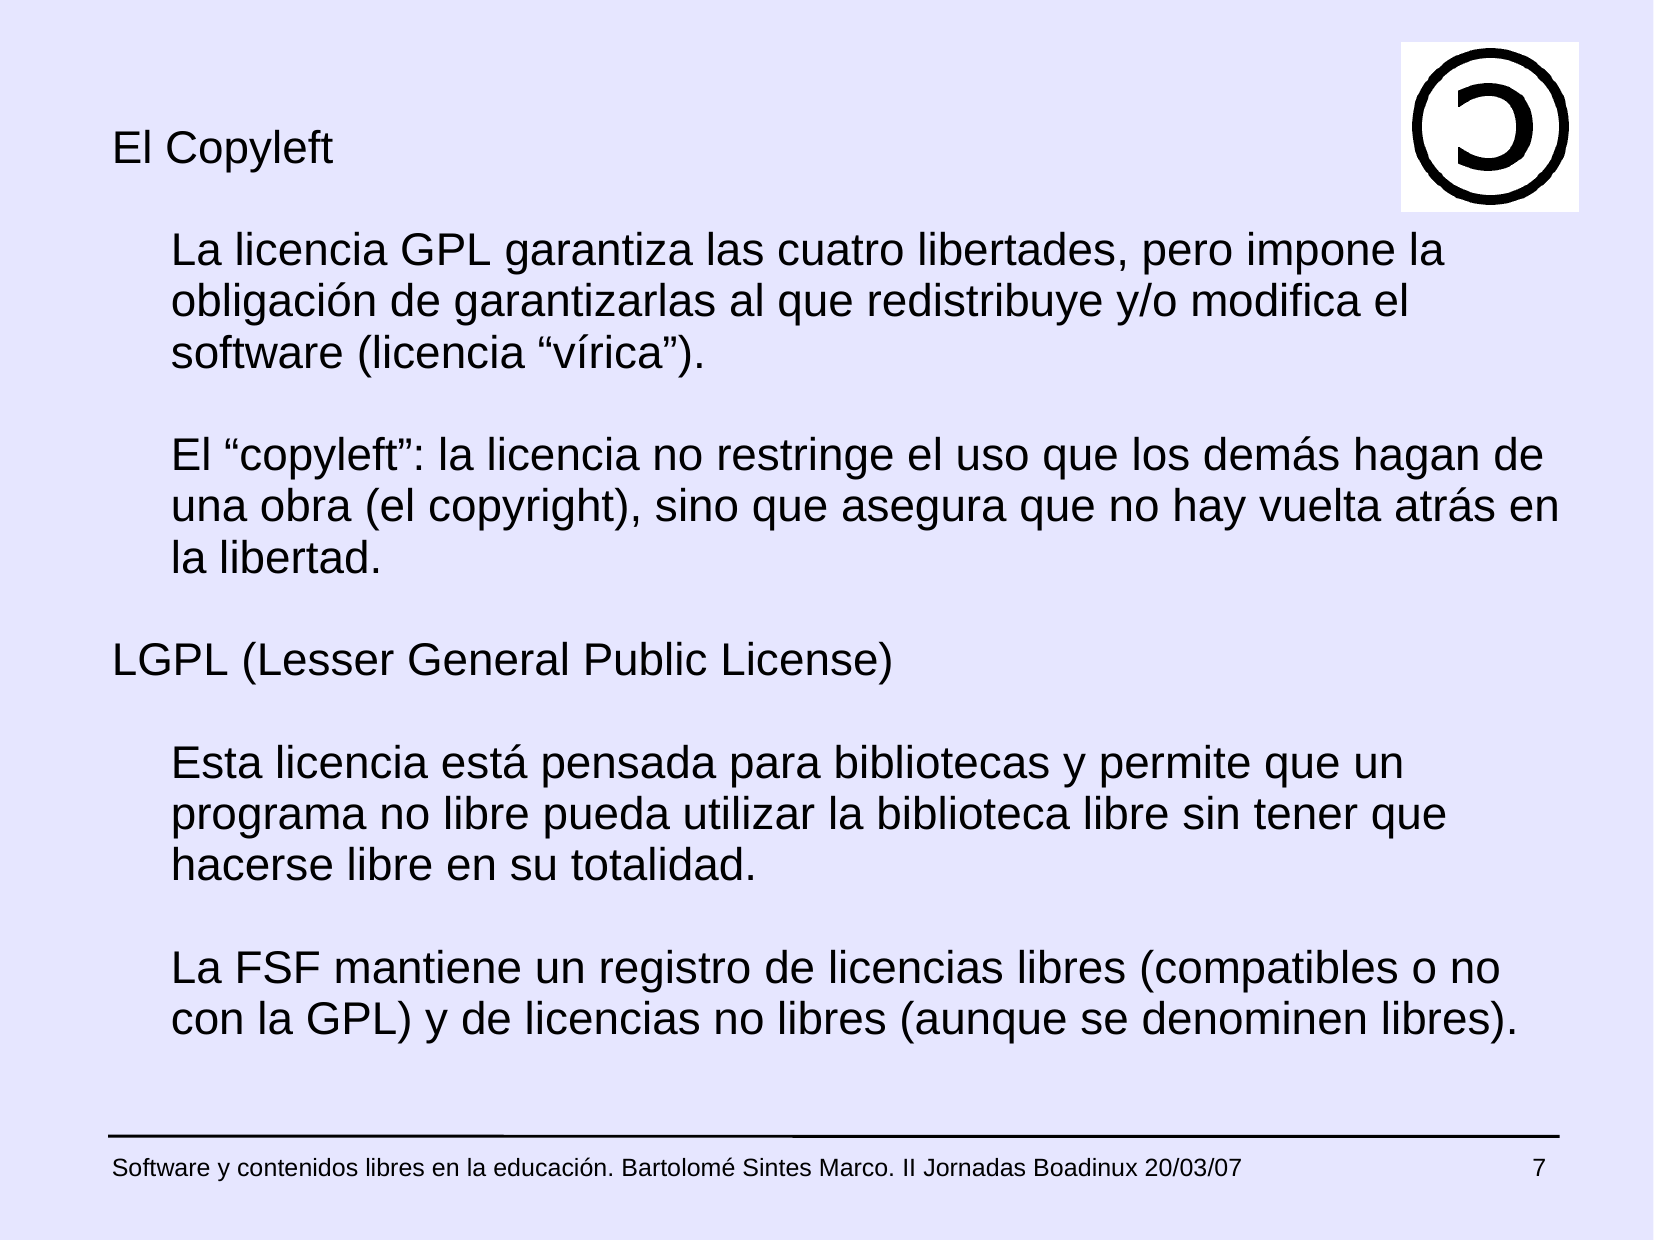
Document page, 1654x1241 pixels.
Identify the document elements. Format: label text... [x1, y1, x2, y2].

text_box El Copyleft La licencia GPL garantiza las cuatro libertades, pero impone la obligación de garantizarlas al que redistribuye y/o modifica el software (licencia “vírica”). El “copyleft”: la licencia no restringe el uso que los demás hagan de una obra (el copyright), sino que asegura que no hay vuelta atrás en la libertad. LGPL (Lesser General Public License) Esta licencia está pensada para bibliotecas y permite que un programa no libre pueda utilizar la biblioteca libre sin tener que hacerse libre en su totalidad. La FSF mantiene un registro de licencias libres (compatibles o no con la GPL) y de licencias no libres (aunque se denominen libres). [111, 121, 1586, 1054]
picture [1401, 42, 1579, 212]
